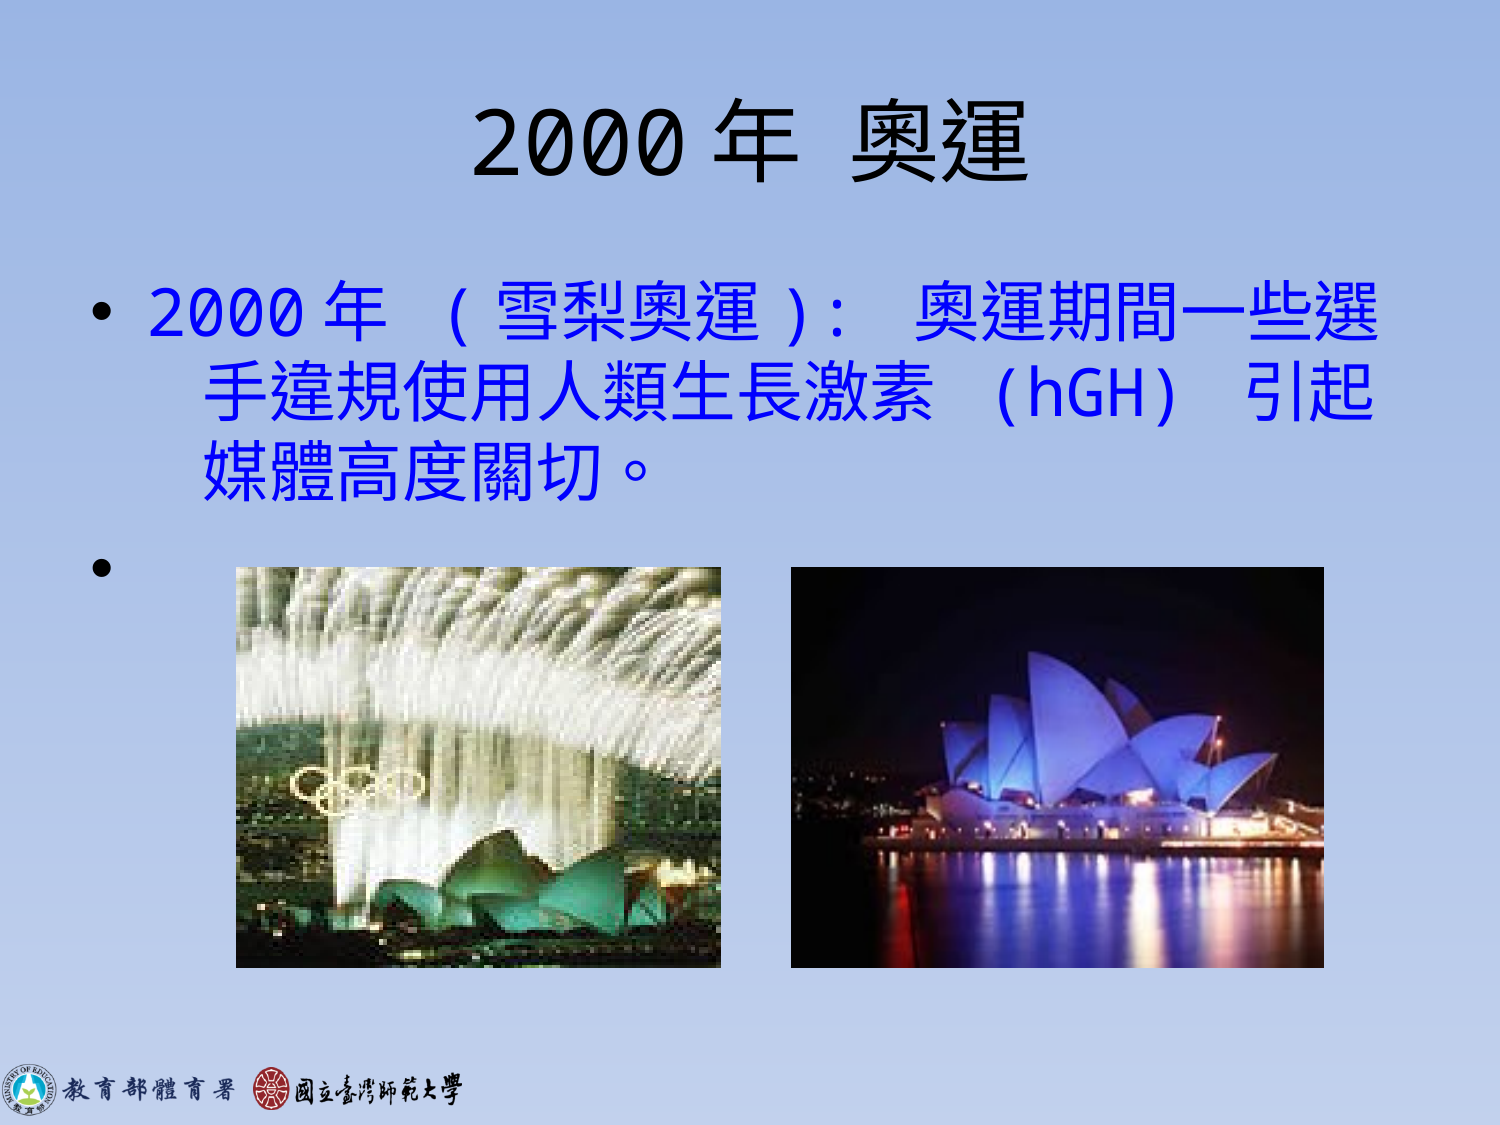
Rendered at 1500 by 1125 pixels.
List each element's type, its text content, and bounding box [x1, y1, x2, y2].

title 2000年 奧運 [75, 45, 1426, 233]
picture [791, 567, 1324, 968]
picture [236, 567, 721, 968]
list 2000年 (雪梨奧運): 奧運期間一些選手違規使用人類生長激素 (hGH) 引起媒體高度關切。 [75, 262, 1426, 1005]
